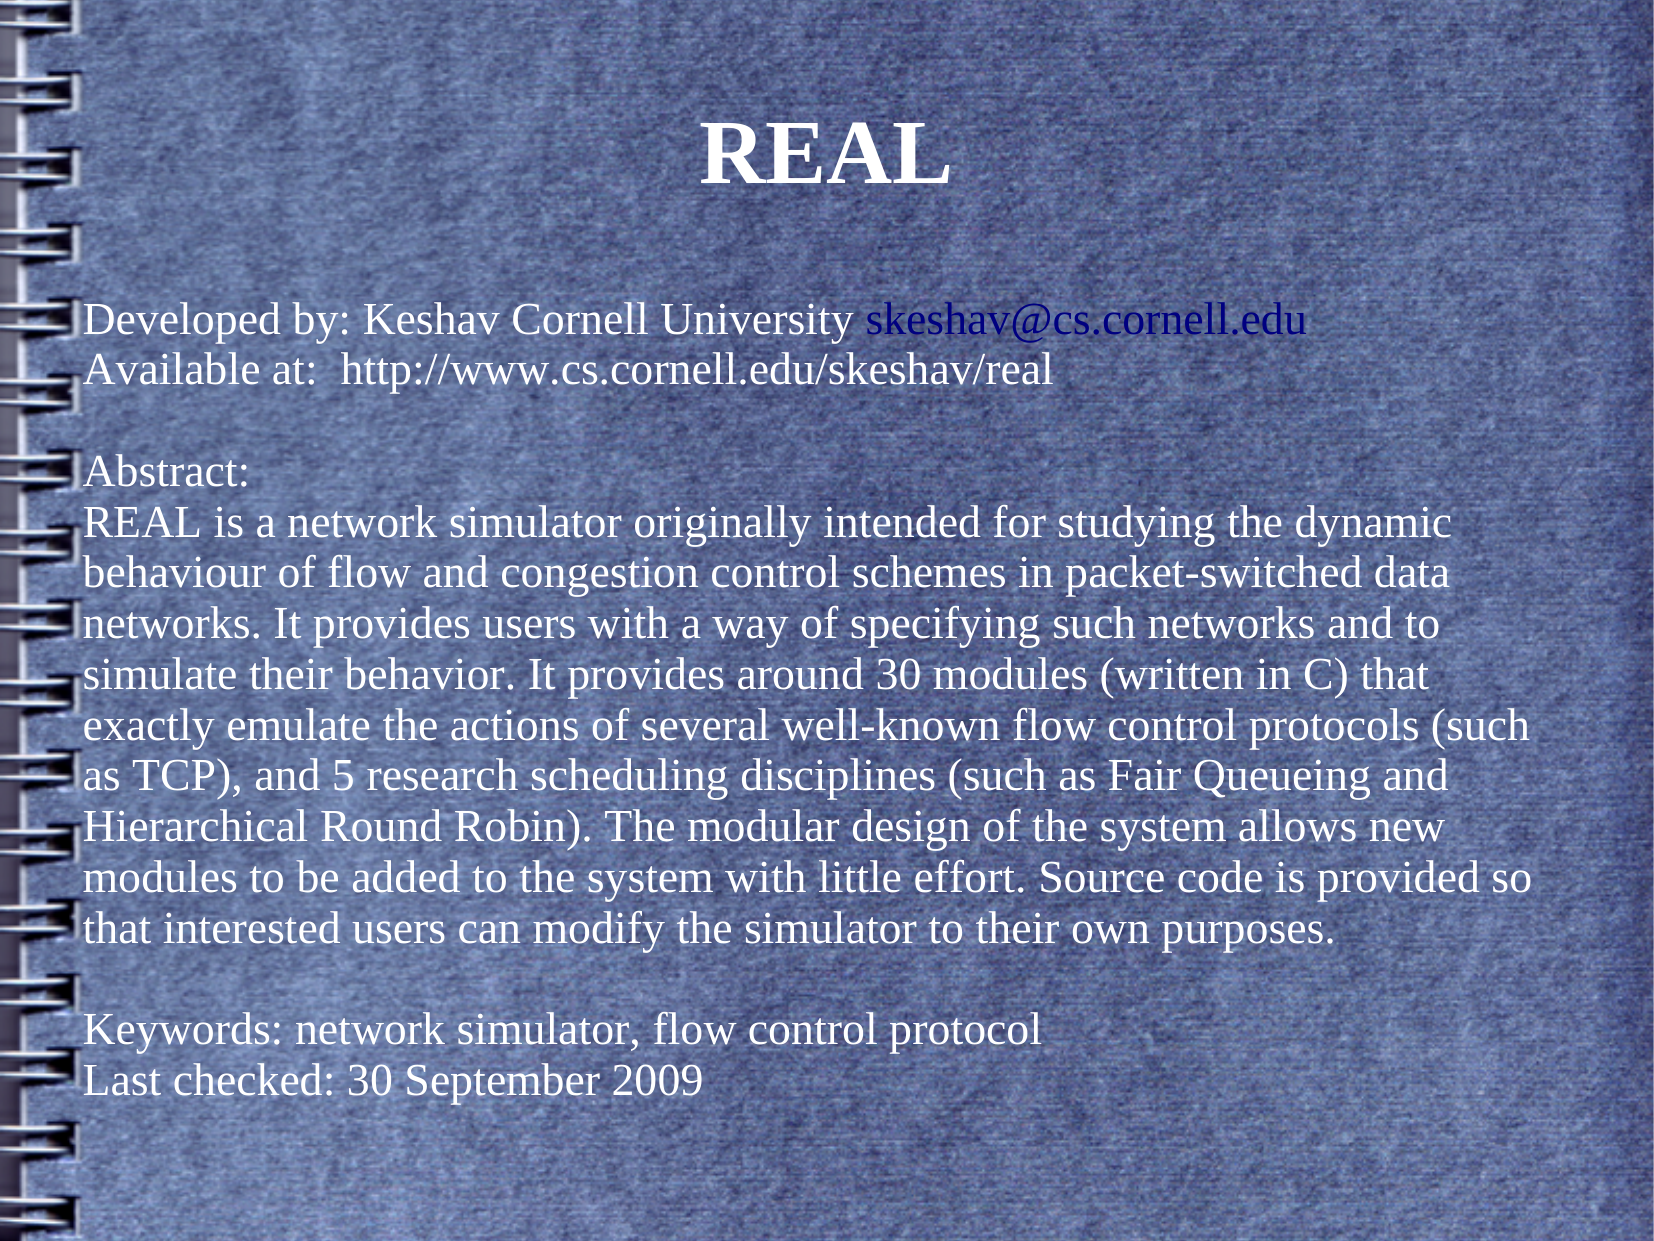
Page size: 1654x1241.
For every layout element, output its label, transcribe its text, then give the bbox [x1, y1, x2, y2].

title REAL [82, 56, 1571, 250]
subtitle Developed by: Keshav Cornell University skeshav@cs.cornell.edu Available at: http://www.cs.cornell.edu/skeshav/real Abstract: REAL is a network simulator originally intended for studying the dynamic behaviour of flow and congestion control schemes in packet-switched data networks. It provides users with a way of specifying such networks and to simulate their behavior. It provides around 30 modules (written in C) that exactly emulate the actions of several well-known flow control protocols (such as TCP), and 5 research scheduling disciplines (such as Fair Queueing and Hierarchical Round Robin). The modular design of the system allows new modules to be added to the system with little effort. Source code is provided so that interested users can modify the simulator to their own purposes. Keywords: network simulator, flow control protocol Last checked: 30 September 2009 [82, 293, 1571, 1106]
picture [0, 0, 1654, 1241]
